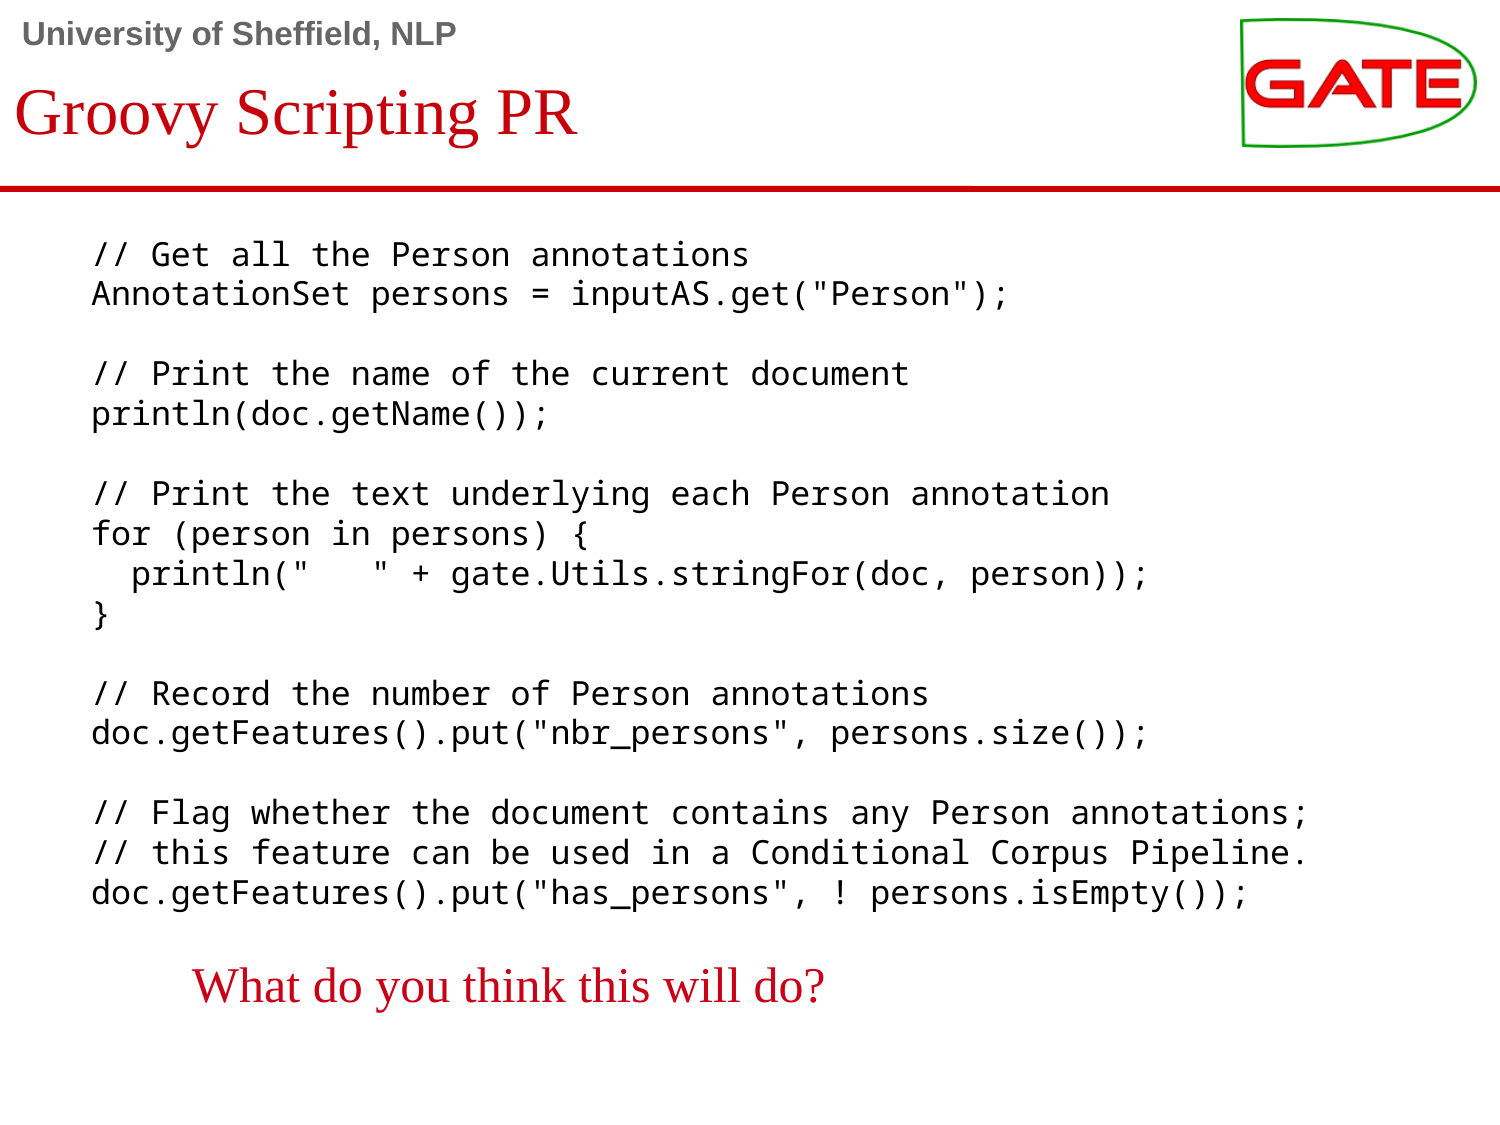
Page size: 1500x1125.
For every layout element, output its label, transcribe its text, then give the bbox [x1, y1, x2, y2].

picture [1240, 18, 1477, 148]
text_box What do you think this will do? [177, 944, 1063, 1020]
title Groovy Scripting PR [0, 11, 1237, 204]
list // Get all the Person annotations AnnotationSet persons = inputAS.get("Person"); // Print the name of the current document println(doc.getName()); // Print the text underlying each Person annotation for (person in persons) { println(" " + gate.Utils.stringFor(doc, person)); } // Record the number of Person annotations doc.getFeatures().put("nbr_persons", persons.size()); // Flag whether the document contains any Person annotations; // this feature can be used in a Conditional Corpus Pipeline. doc.getFeatures().put("has_persons", ! persons.isEmpty()); [75, 224, 1413, 968]
